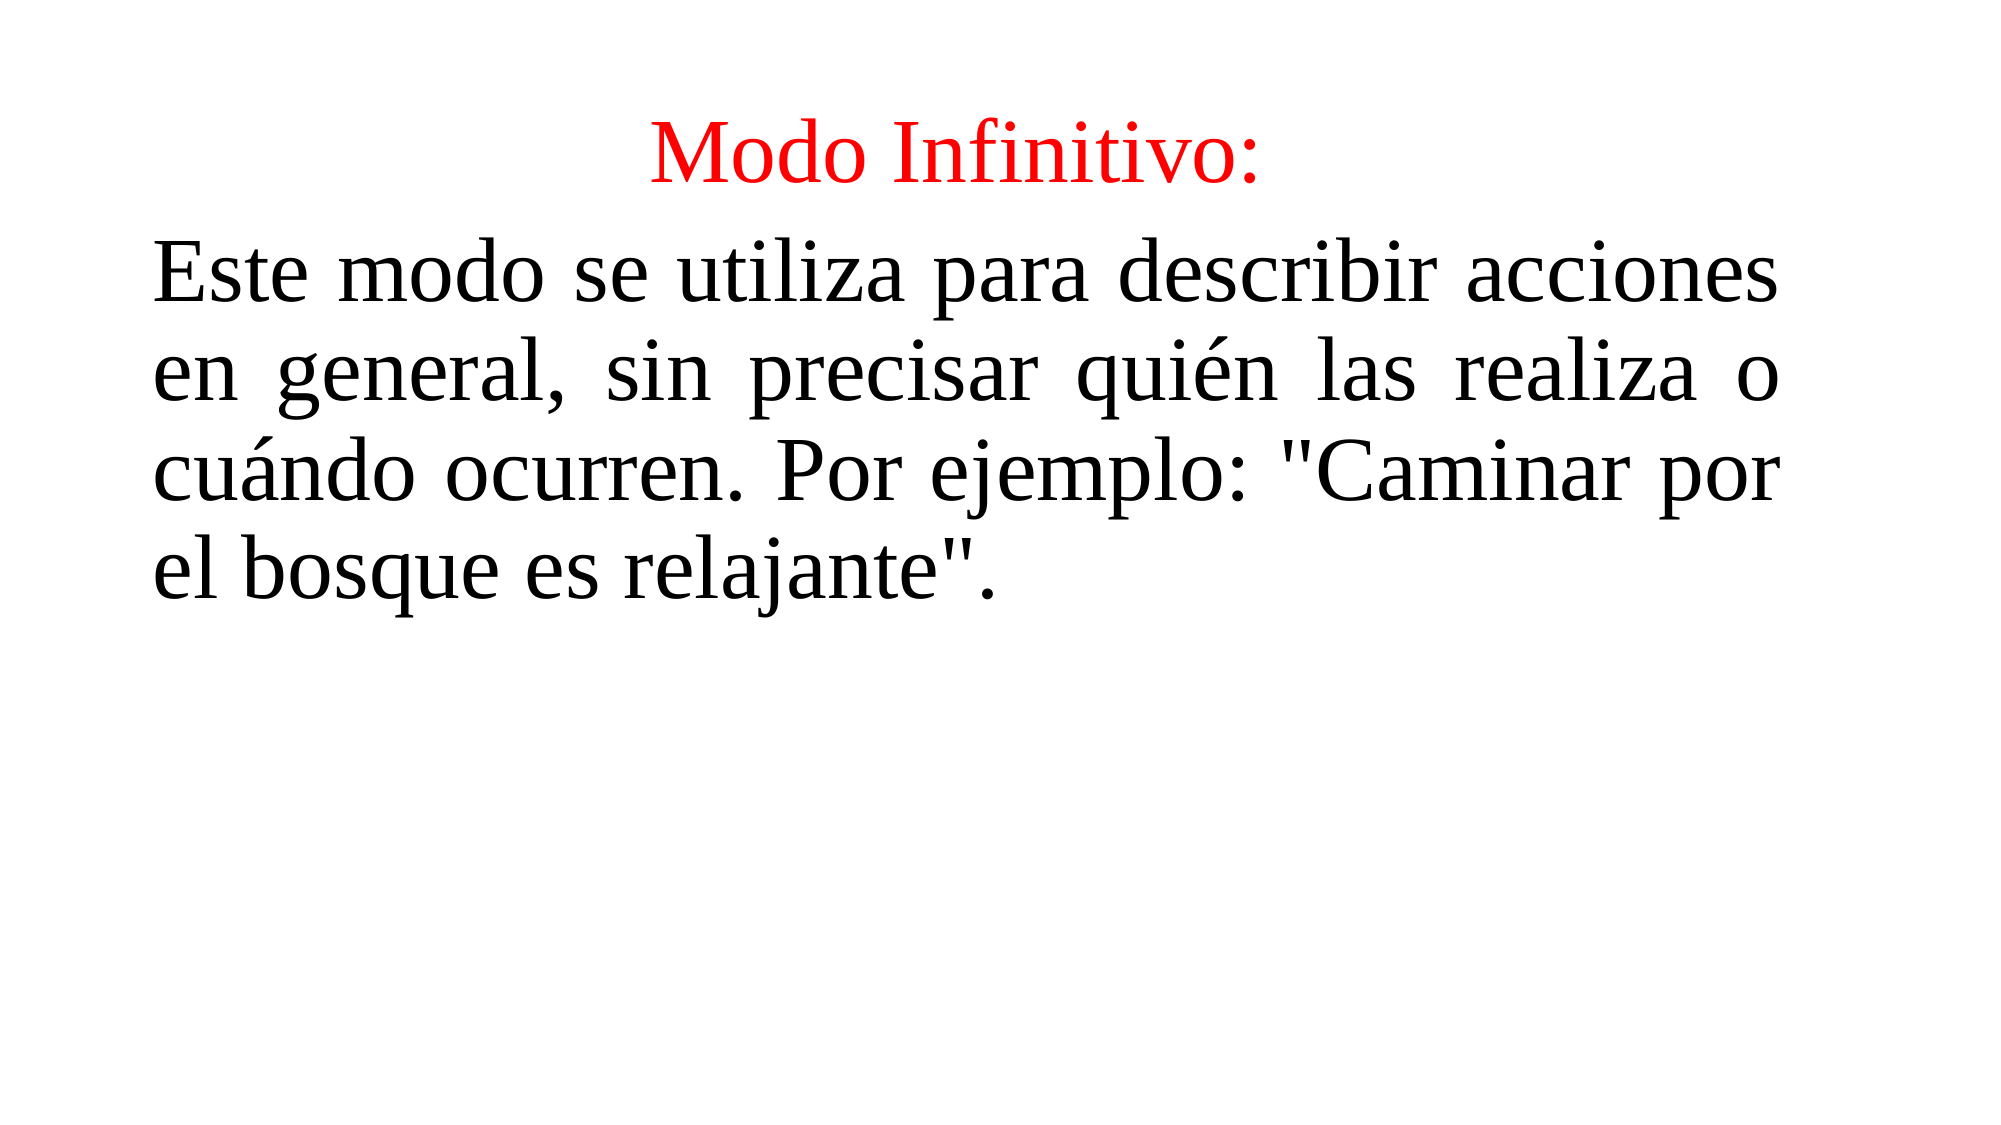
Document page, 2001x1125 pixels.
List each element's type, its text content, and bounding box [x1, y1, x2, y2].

list Modo Infinitivo: Este modo se utiliza para describir acciones en general, sin precisar quién las realiza o cuándo ocurren. Por ejemplo: "Caminar por el bosque es relajante". [137, 95, 1863, 1014]
